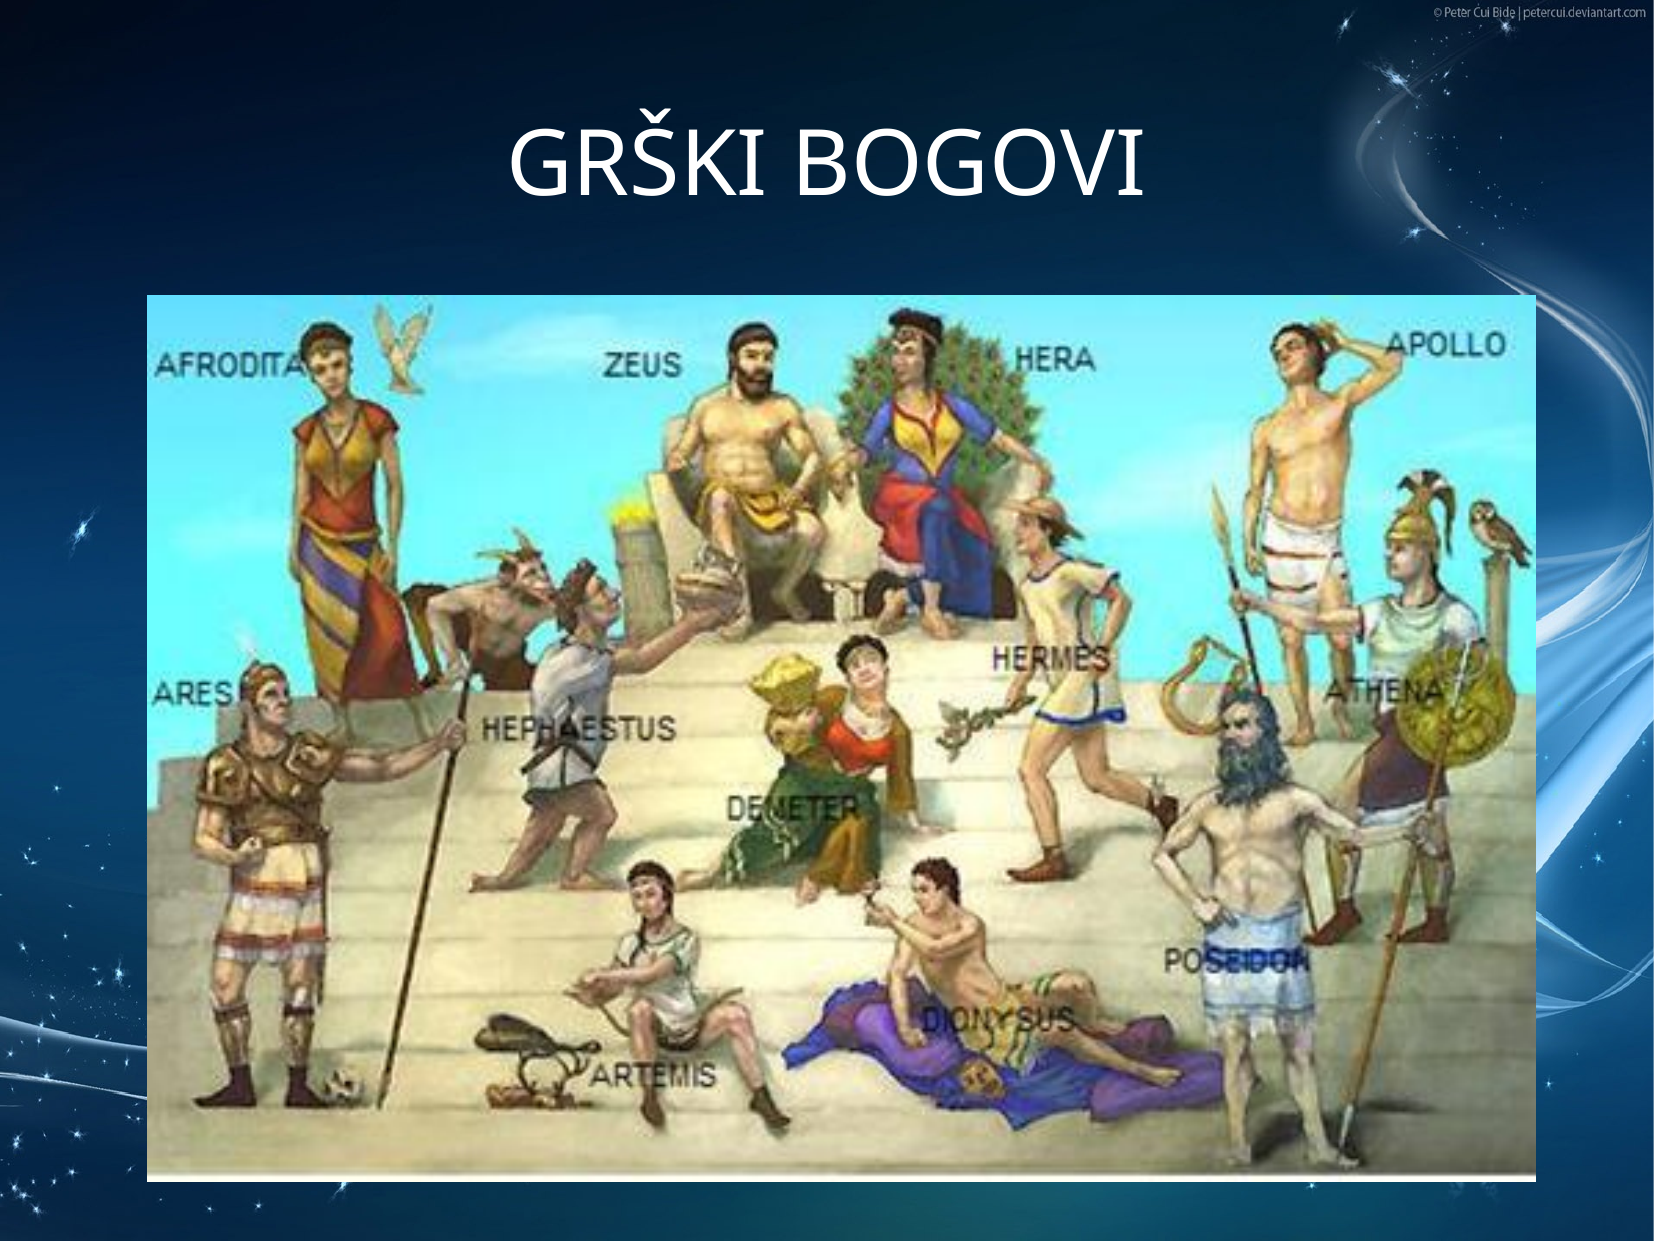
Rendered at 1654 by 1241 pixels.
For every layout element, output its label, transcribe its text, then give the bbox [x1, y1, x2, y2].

picture [0, 0, 1654, 1241]
title GRŠKI BOGOVI [82, 49, 1571, 257]
